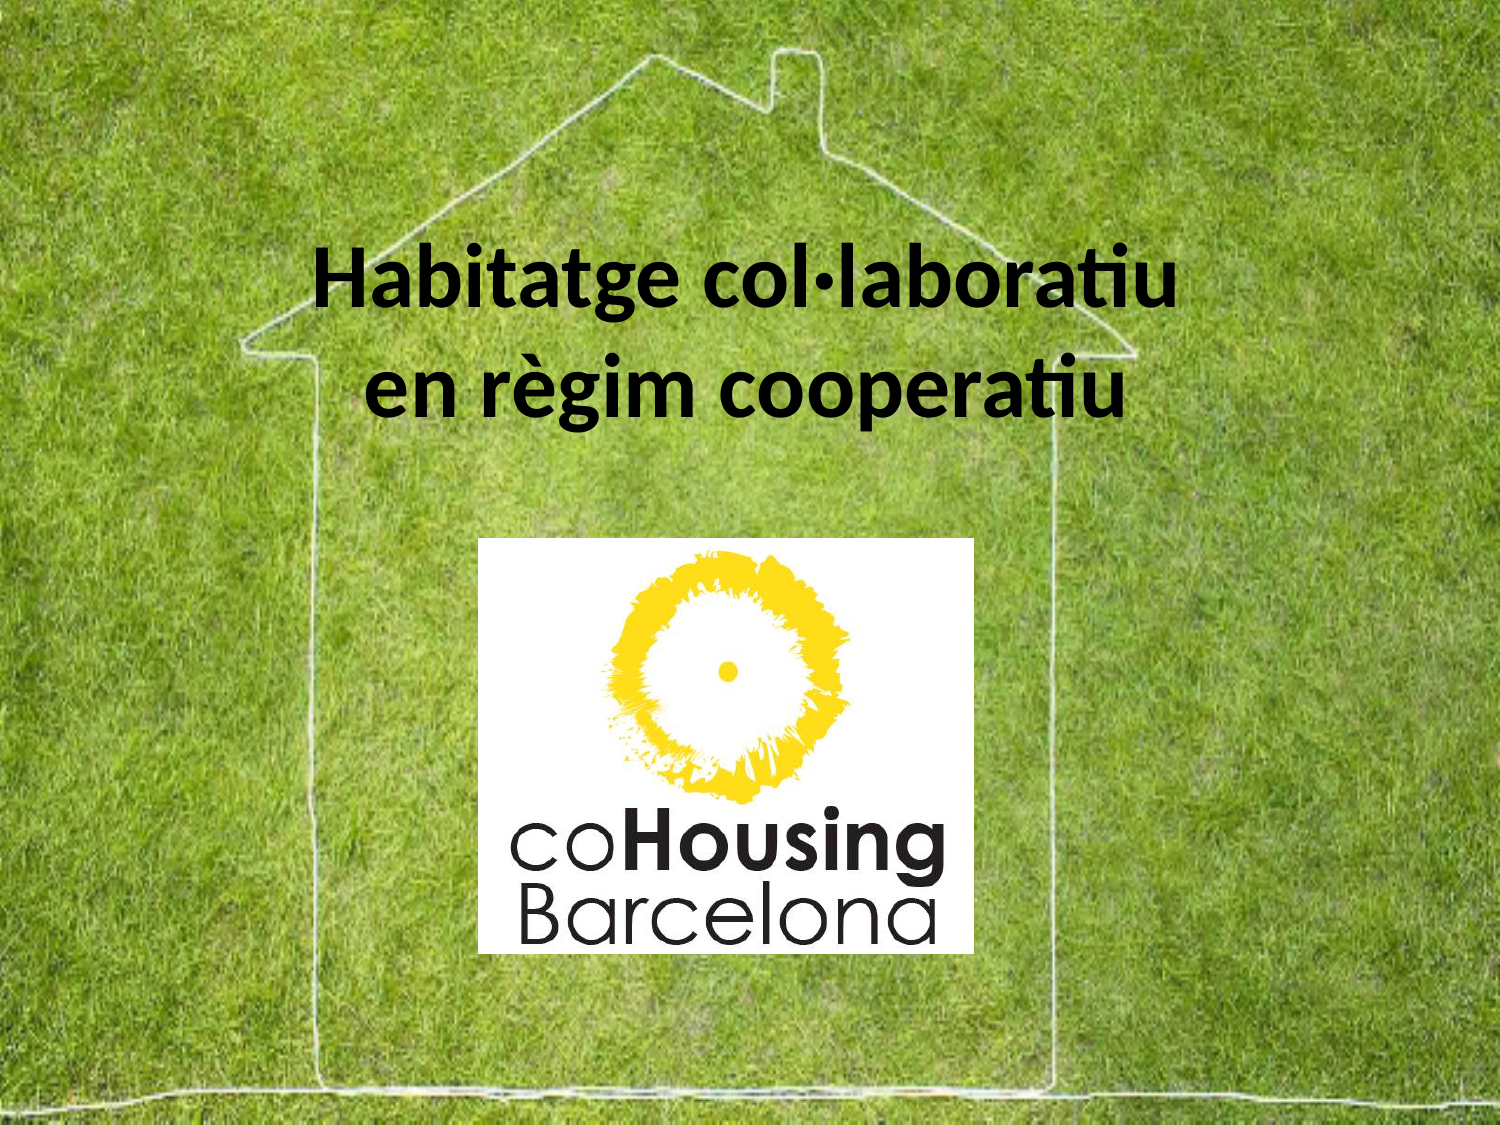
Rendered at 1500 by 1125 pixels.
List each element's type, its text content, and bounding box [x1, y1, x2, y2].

text_box Habitatge col·laboratiu en règim cooperatiu [296, 208, 1197, 444]
picture [0, 0, 1500, 1125]
